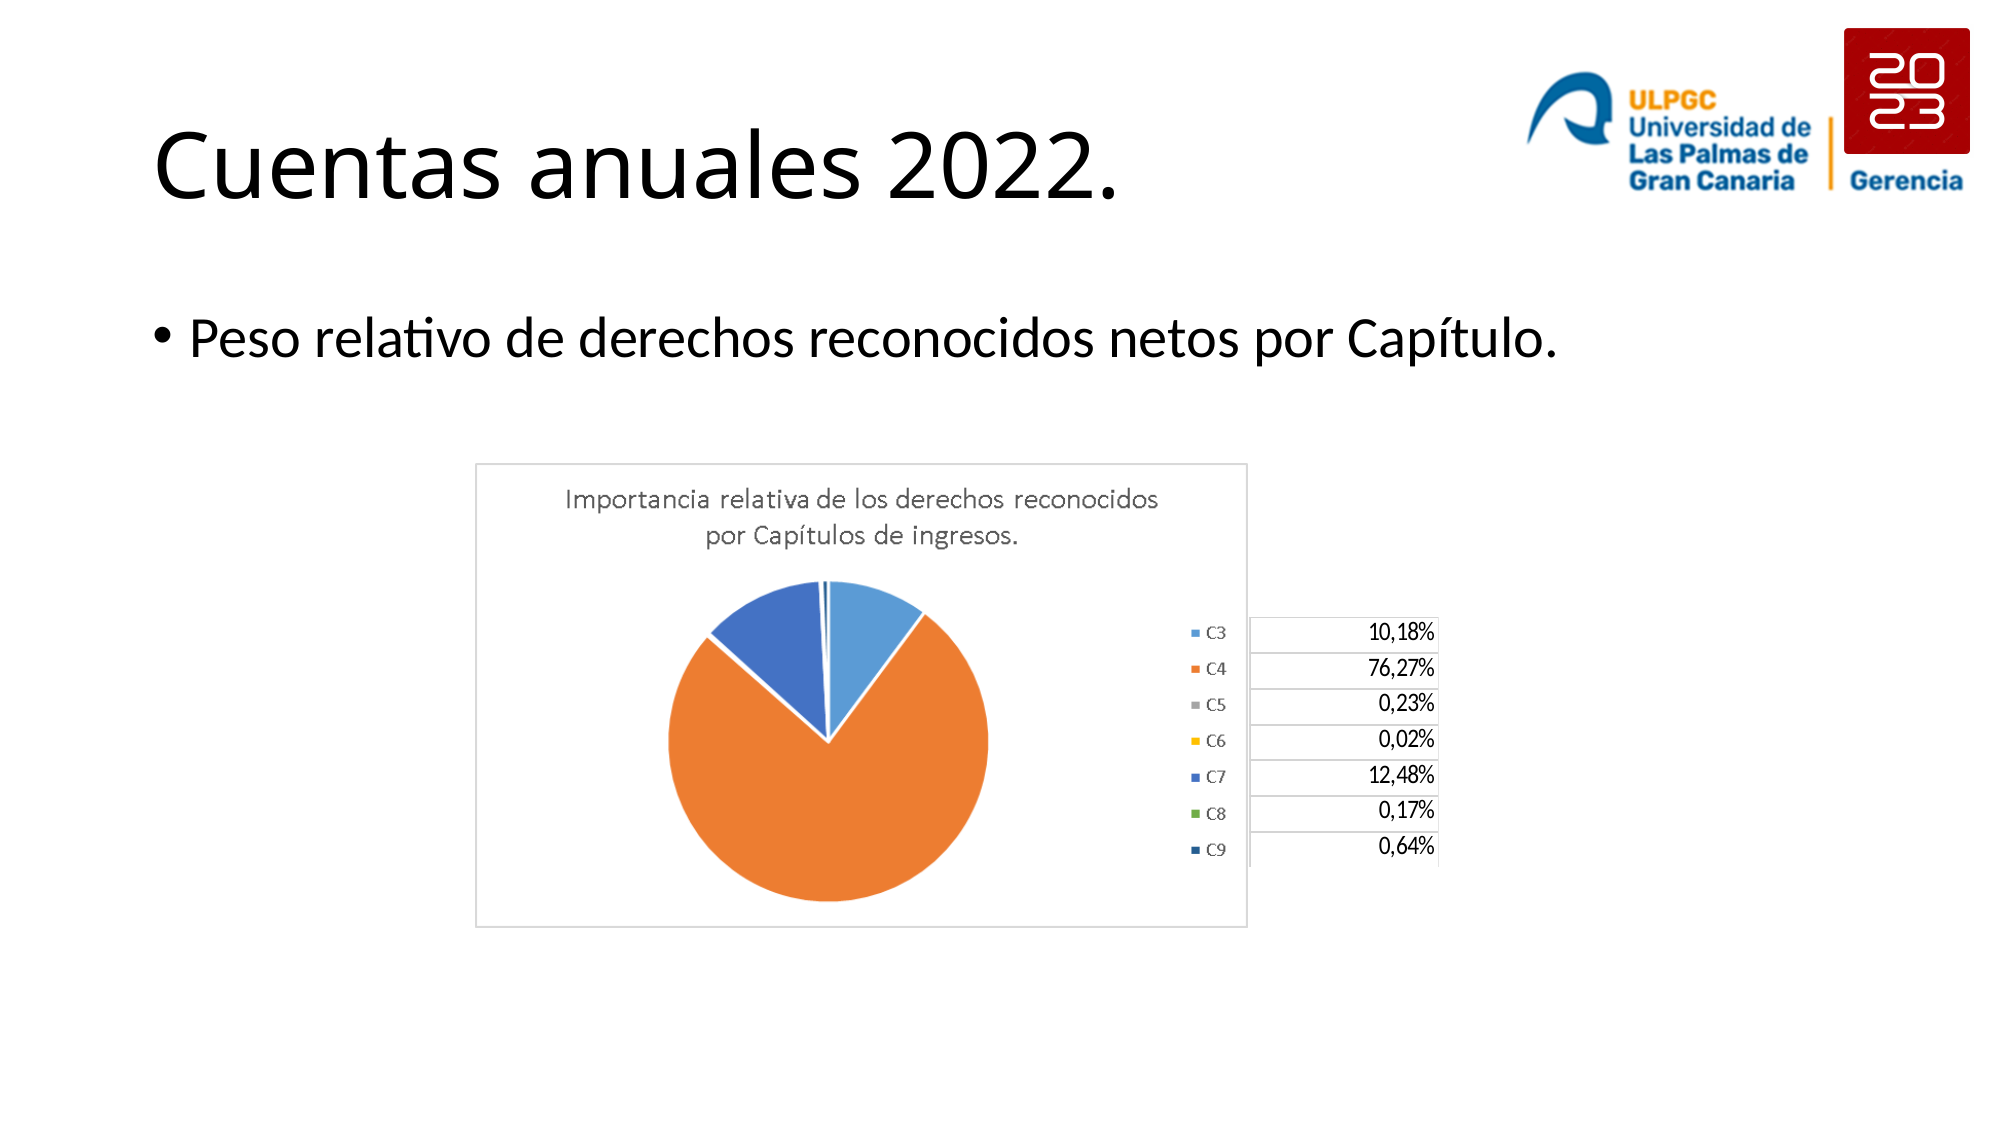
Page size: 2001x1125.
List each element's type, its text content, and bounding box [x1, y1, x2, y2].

title Cuentas anuales 2022. [137, 59, 1863, 278]
picture [475, 463, 1248, 928]
picture [1493, 24, 2000, 232]
picture [1249, 616, 1441, 869]
list Peso relativo de derechos reconocidos netos por Capítulo. [137, 299, 1863, 1014]
